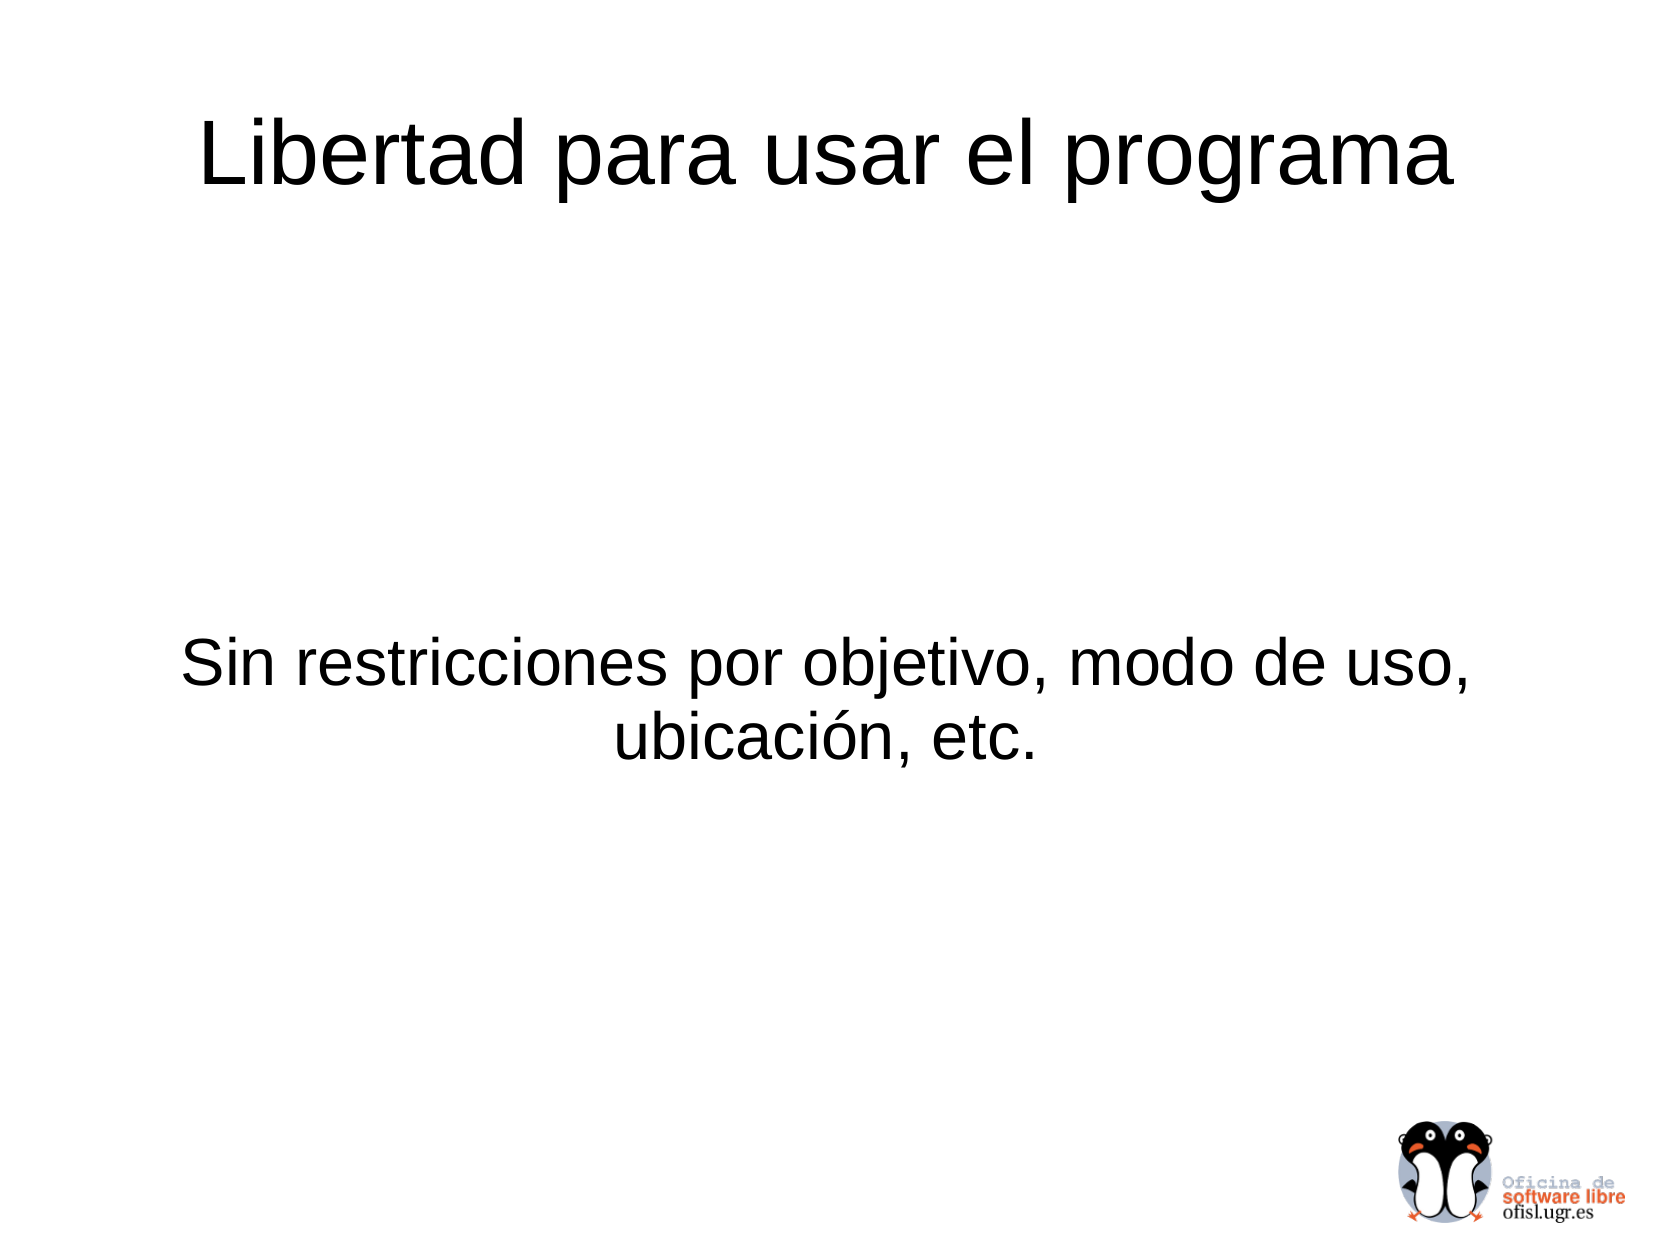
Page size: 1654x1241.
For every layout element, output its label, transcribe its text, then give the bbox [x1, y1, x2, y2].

title Libertad para usar el programa [82, 56, 1571, 250]
picture [1398, 1121, 1625, 1223]
subtitle Sin restricciones por objetivo, modo de uso, ubicación, etc. [82, 297, 1571, 1102]
